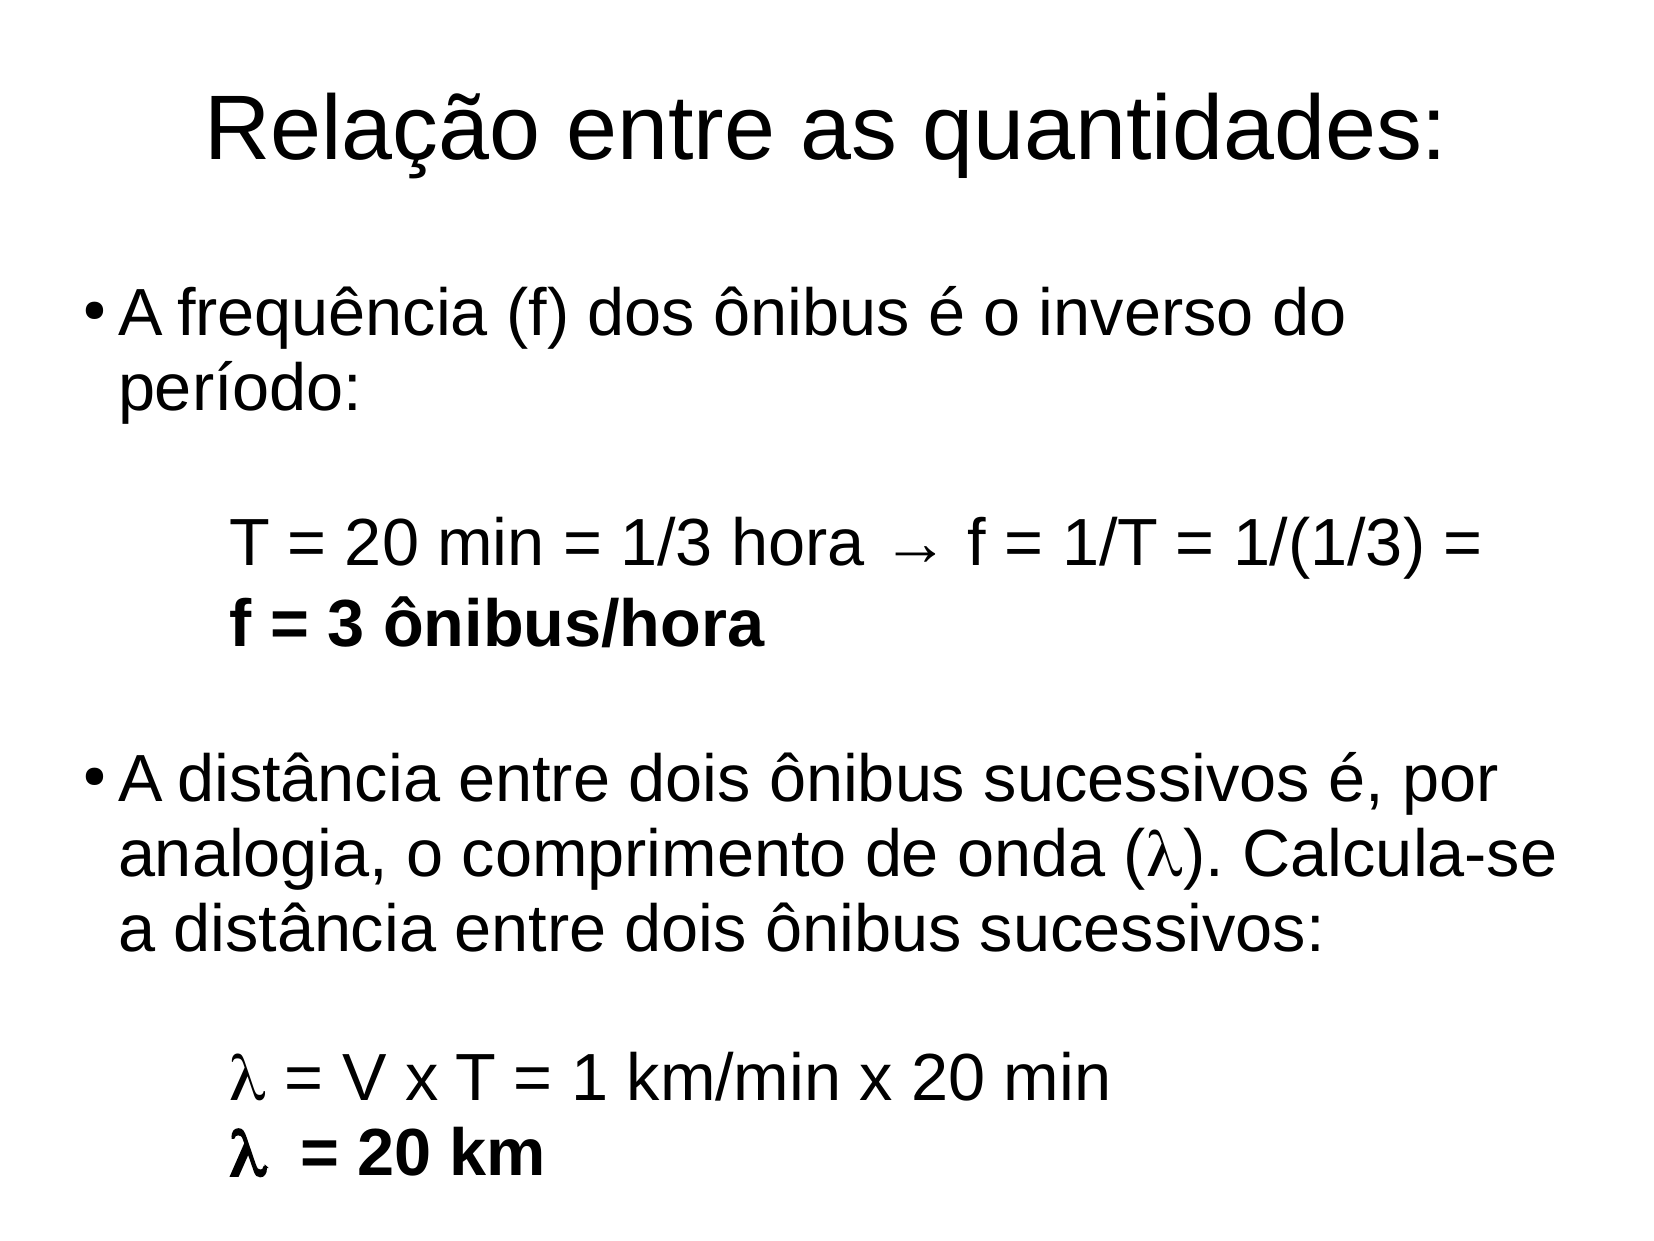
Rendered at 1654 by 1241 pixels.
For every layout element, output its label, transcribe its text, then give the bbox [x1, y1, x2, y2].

title Relação entre as quantidades: [82, 53, 1571, 204]
subtitle A frequência (f) dos ônibus é o inverso do período: T = 20 min = 1/3 hora → f = 1/T = 1/(1/3) = f = 3 ônibus/hora A distância entre dois ônibus sucessivos é, por analogia, o comprimento de onda (l). Calcula-se a distância entre dois ônibus sucessivos: l = V x T = 1 km/min x 20 min l = 20 km [82, 256, 1571, 1209]
